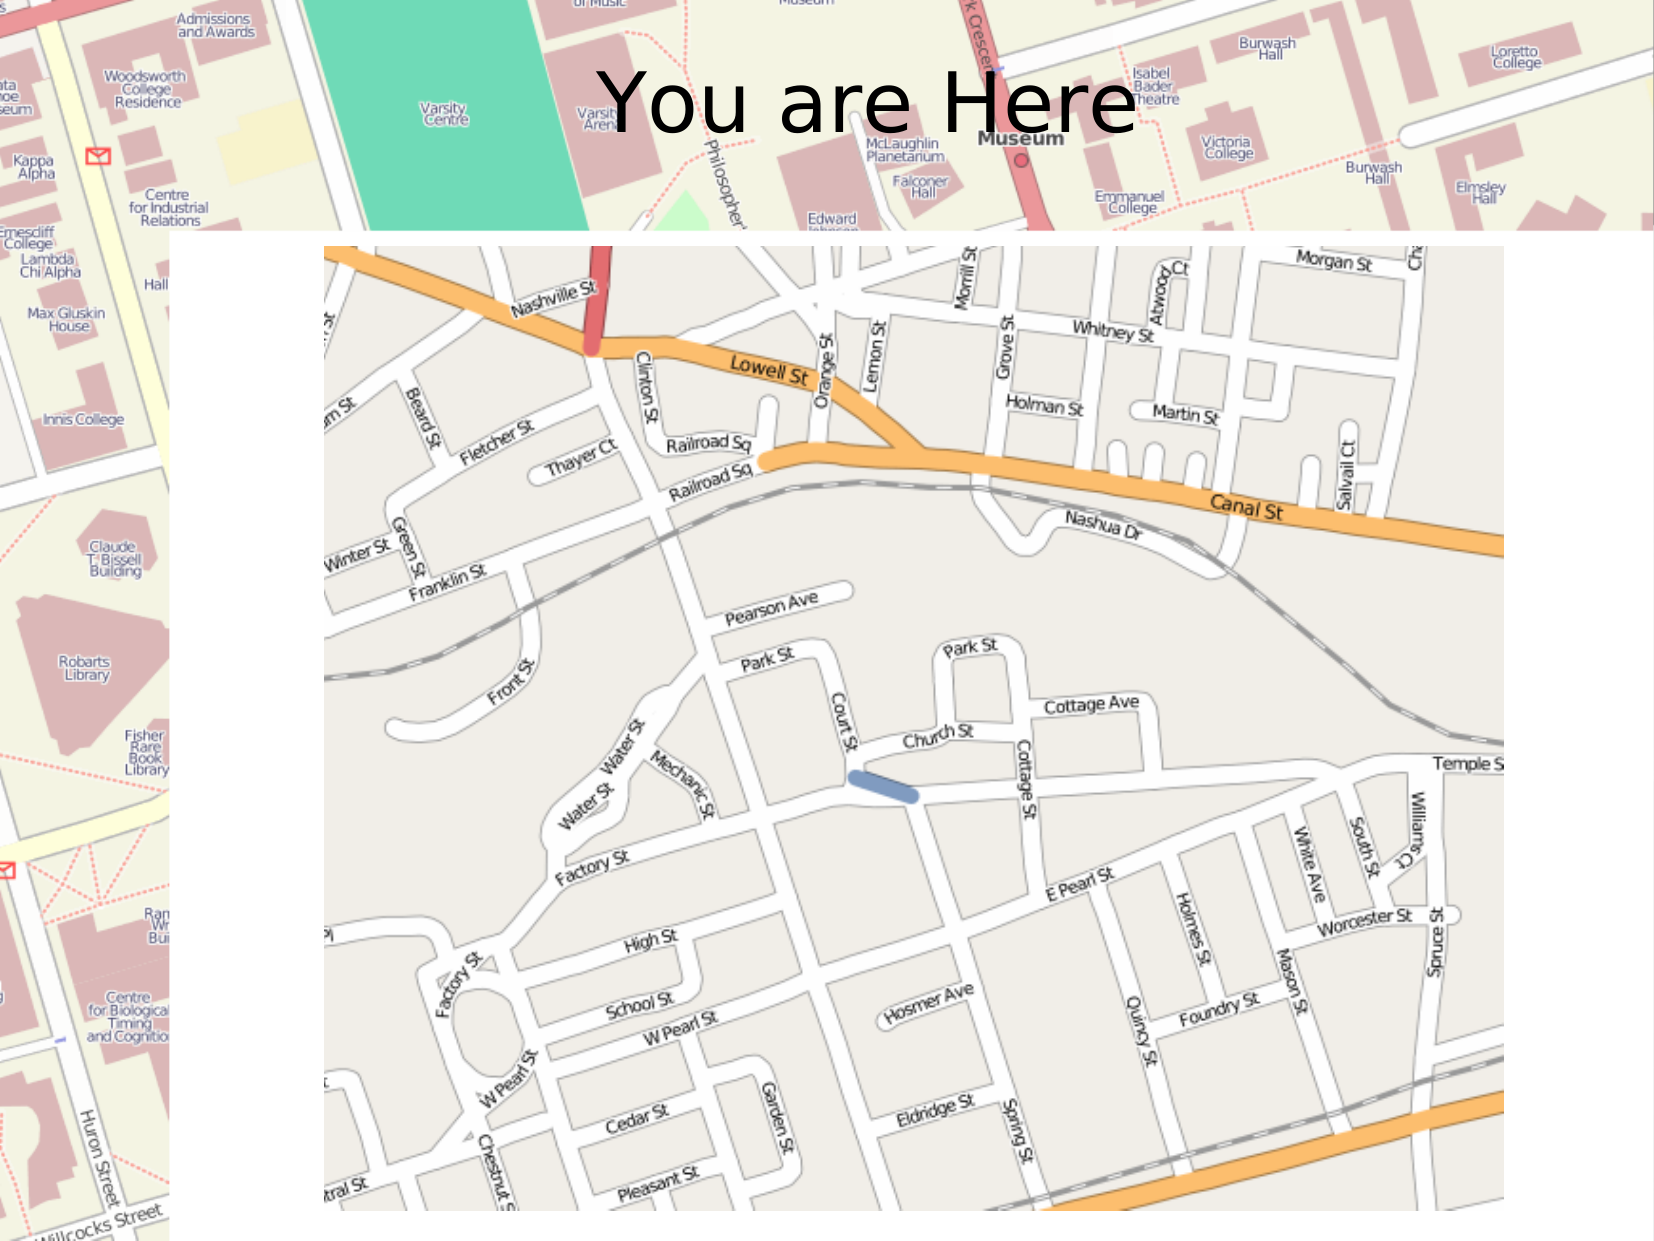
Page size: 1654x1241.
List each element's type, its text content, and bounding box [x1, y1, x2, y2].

title You are Here [124, 0, 1613, 208]
picture [0, 0, 1654, 1241]
